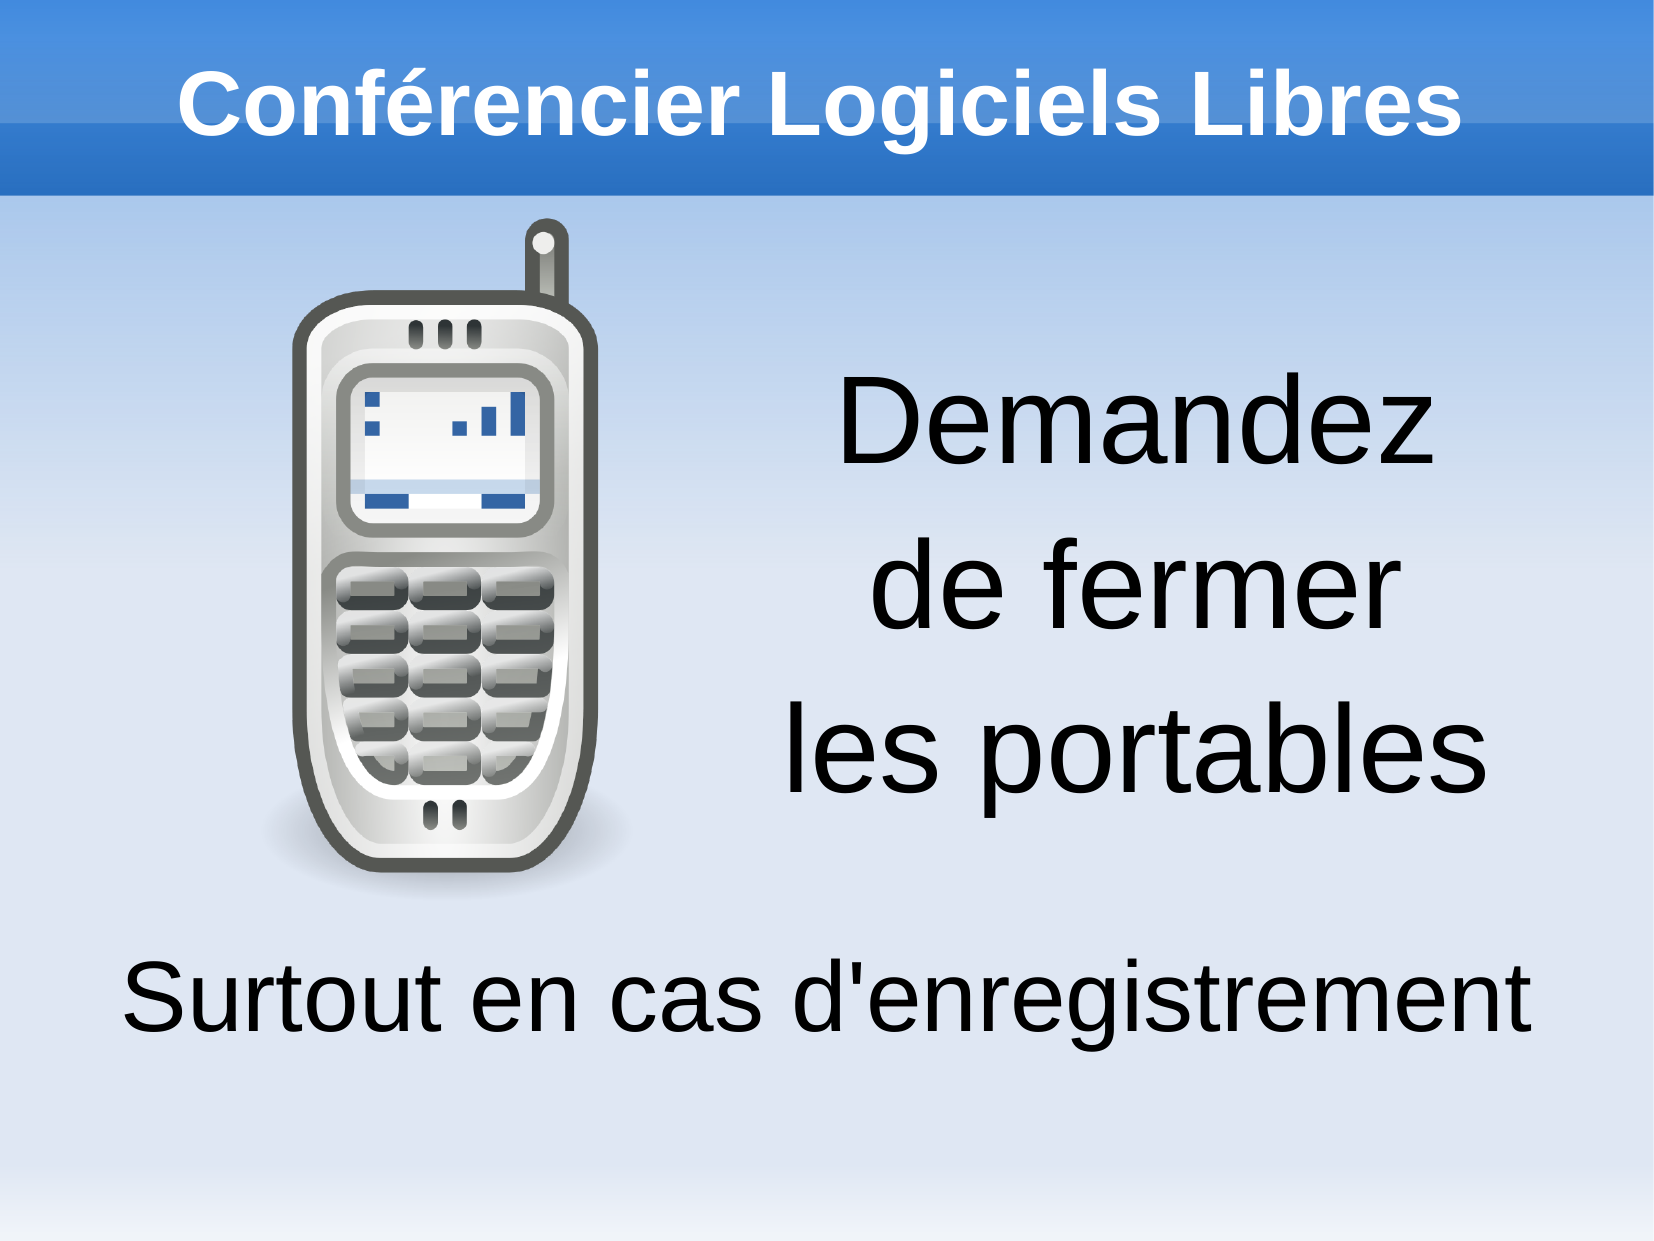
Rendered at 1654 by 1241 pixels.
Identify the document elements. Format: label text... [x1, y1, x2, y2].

text_box Demandez de fermer les portables [787, 342, 1506, 873]
picture [0, 0, 1654, 1241]
title Conférencier Logiciels Libres [76, 0, 1565, 208]
text_box Surtout en cas d'enregistrement [105, 933, 1548, 1073]
